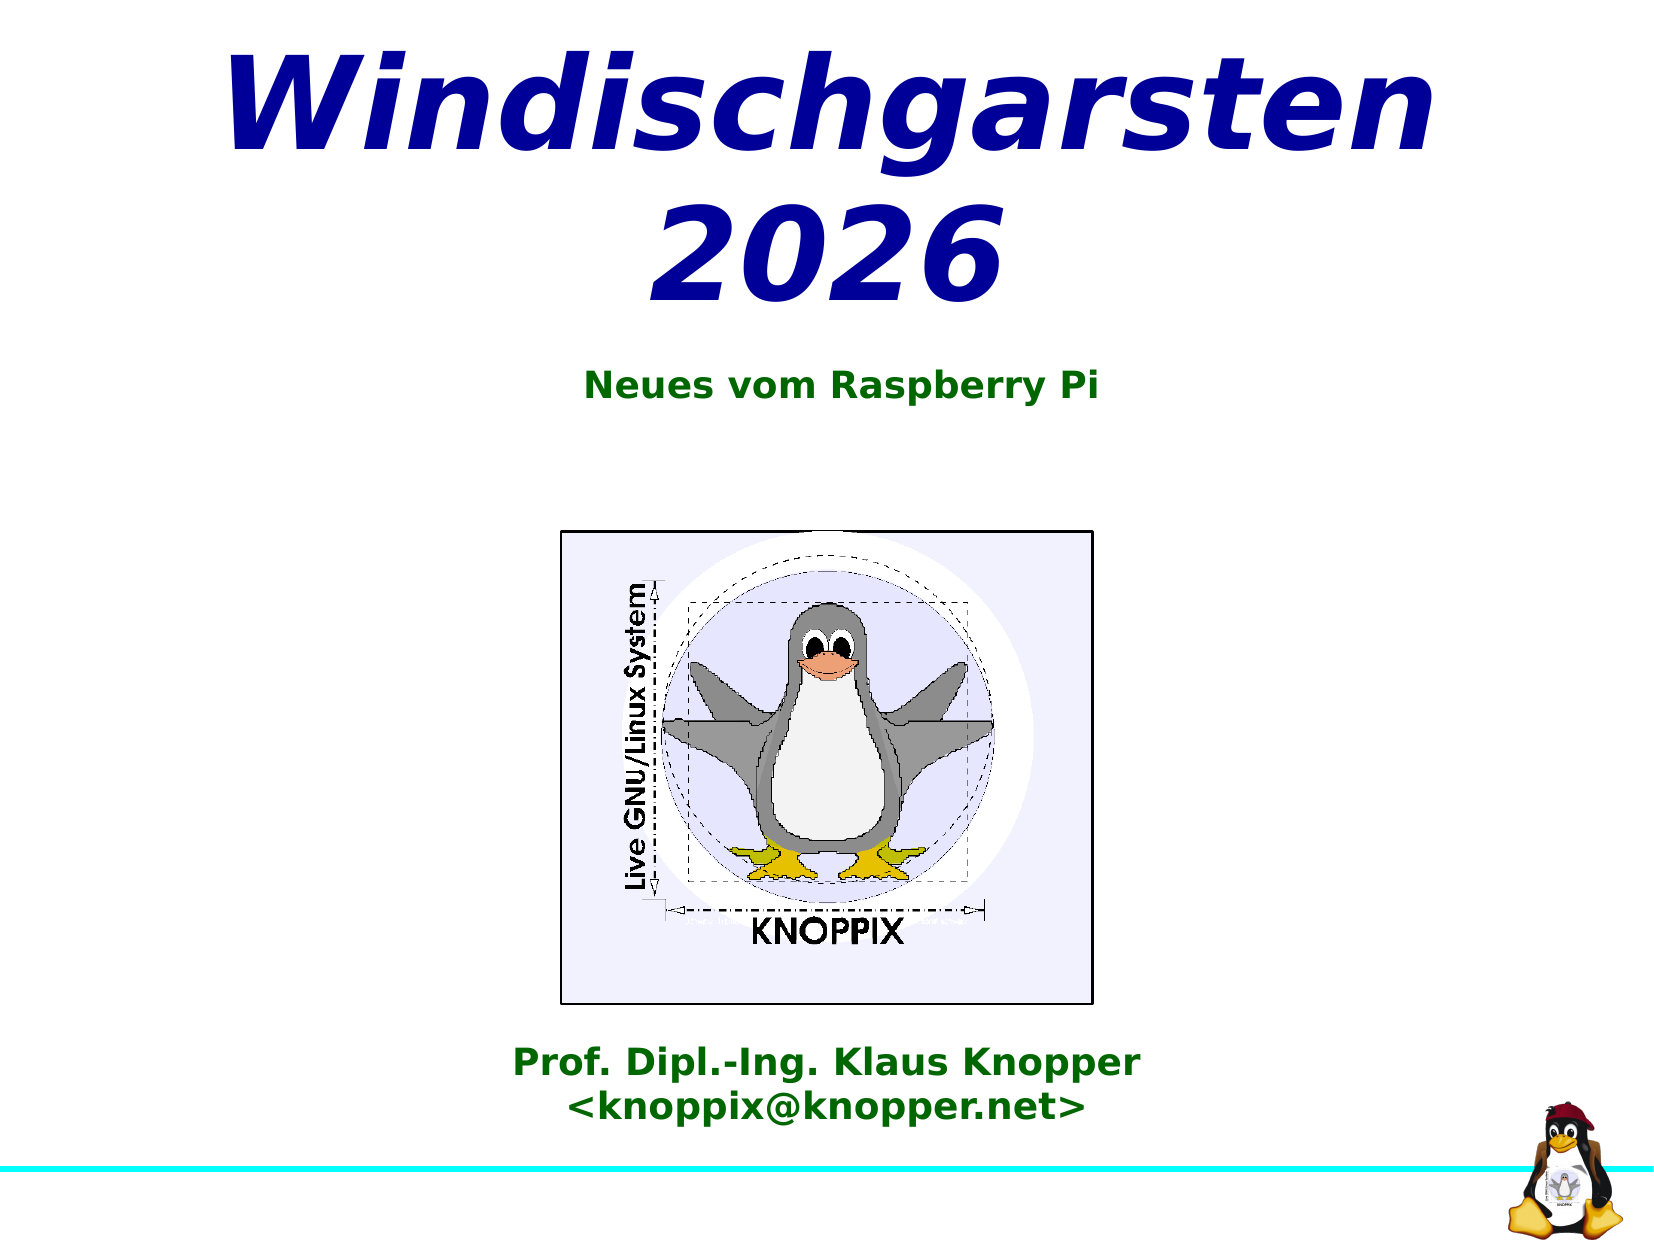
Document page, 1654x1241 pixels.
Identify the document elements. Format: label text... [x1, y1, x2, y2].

picture [1505, 1100, 1625, 1241]
text_box [561, 531, 1093, 1004]
text_box Neues vom Raspberry Pi [206, 355, 1477, 473]
title Windischgarsten 2026 [123, 17, 1536, 343]
text_box Prof. Dipl.-Ing. Klaus Knopper <knoppix@knopper.net> [265, 1033, 1388, 1136]
picture [620, 529, 1034, 945]
